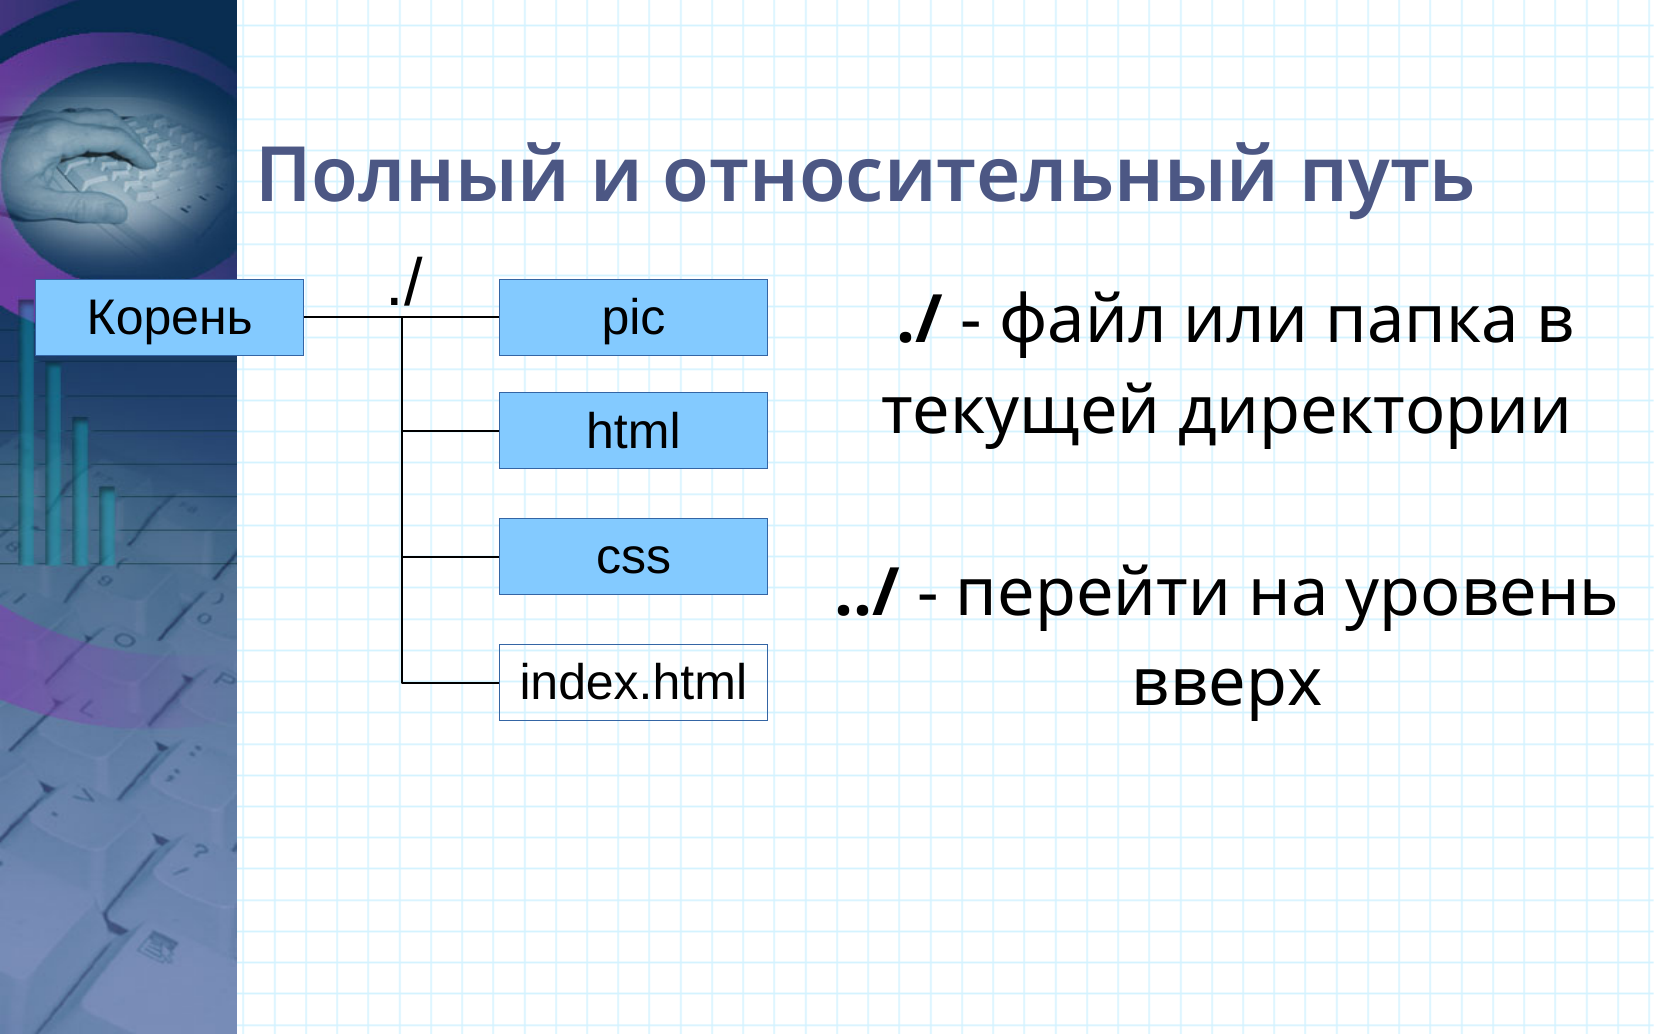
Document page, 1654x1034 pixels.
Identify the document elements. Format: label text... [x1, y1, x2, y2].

text_box index.html [499, 644, 768, 721]
text_box css [499, 518, 768, 595]
text_box html [499, 392, 768, 469]
text_box Корень [35, 279, 304, 356]
text_box pic [499, 279, 768, 356]
text_box ./ [370, 237, 438, 328]
title Полный и относительный путь [254, 85, 1640, 259]
picture [0, 0, 1654, 1034]
subtitle ./ - файл или папка в текущей директории ../ - перейти на уровень вверх [791, 188, 1629, 990]
